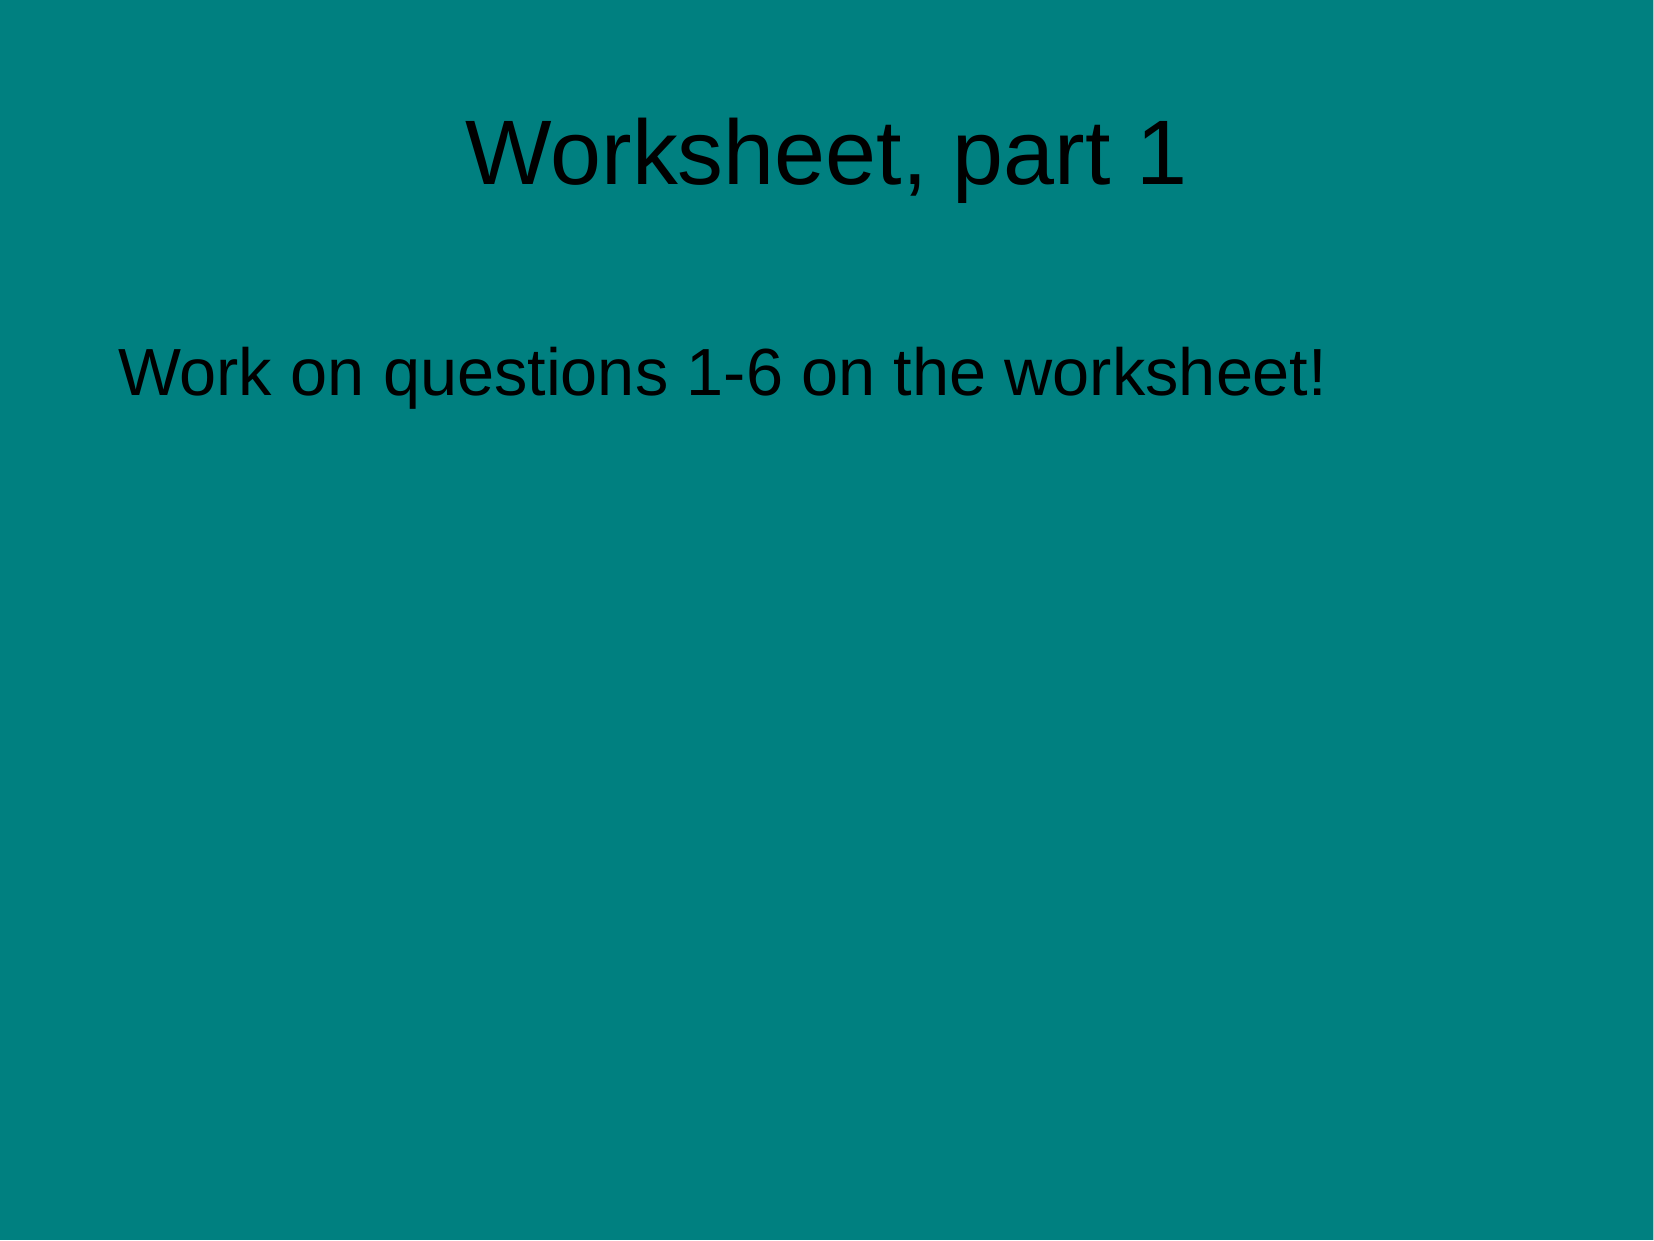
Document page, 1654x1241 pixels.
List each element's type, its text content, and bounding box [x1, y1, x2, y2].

title Worksheet, part 1 [82, 56, 1571, 250]
subtitle Work on questions 1-6 on the worksheet! [82, 297, 1571, 1102]
